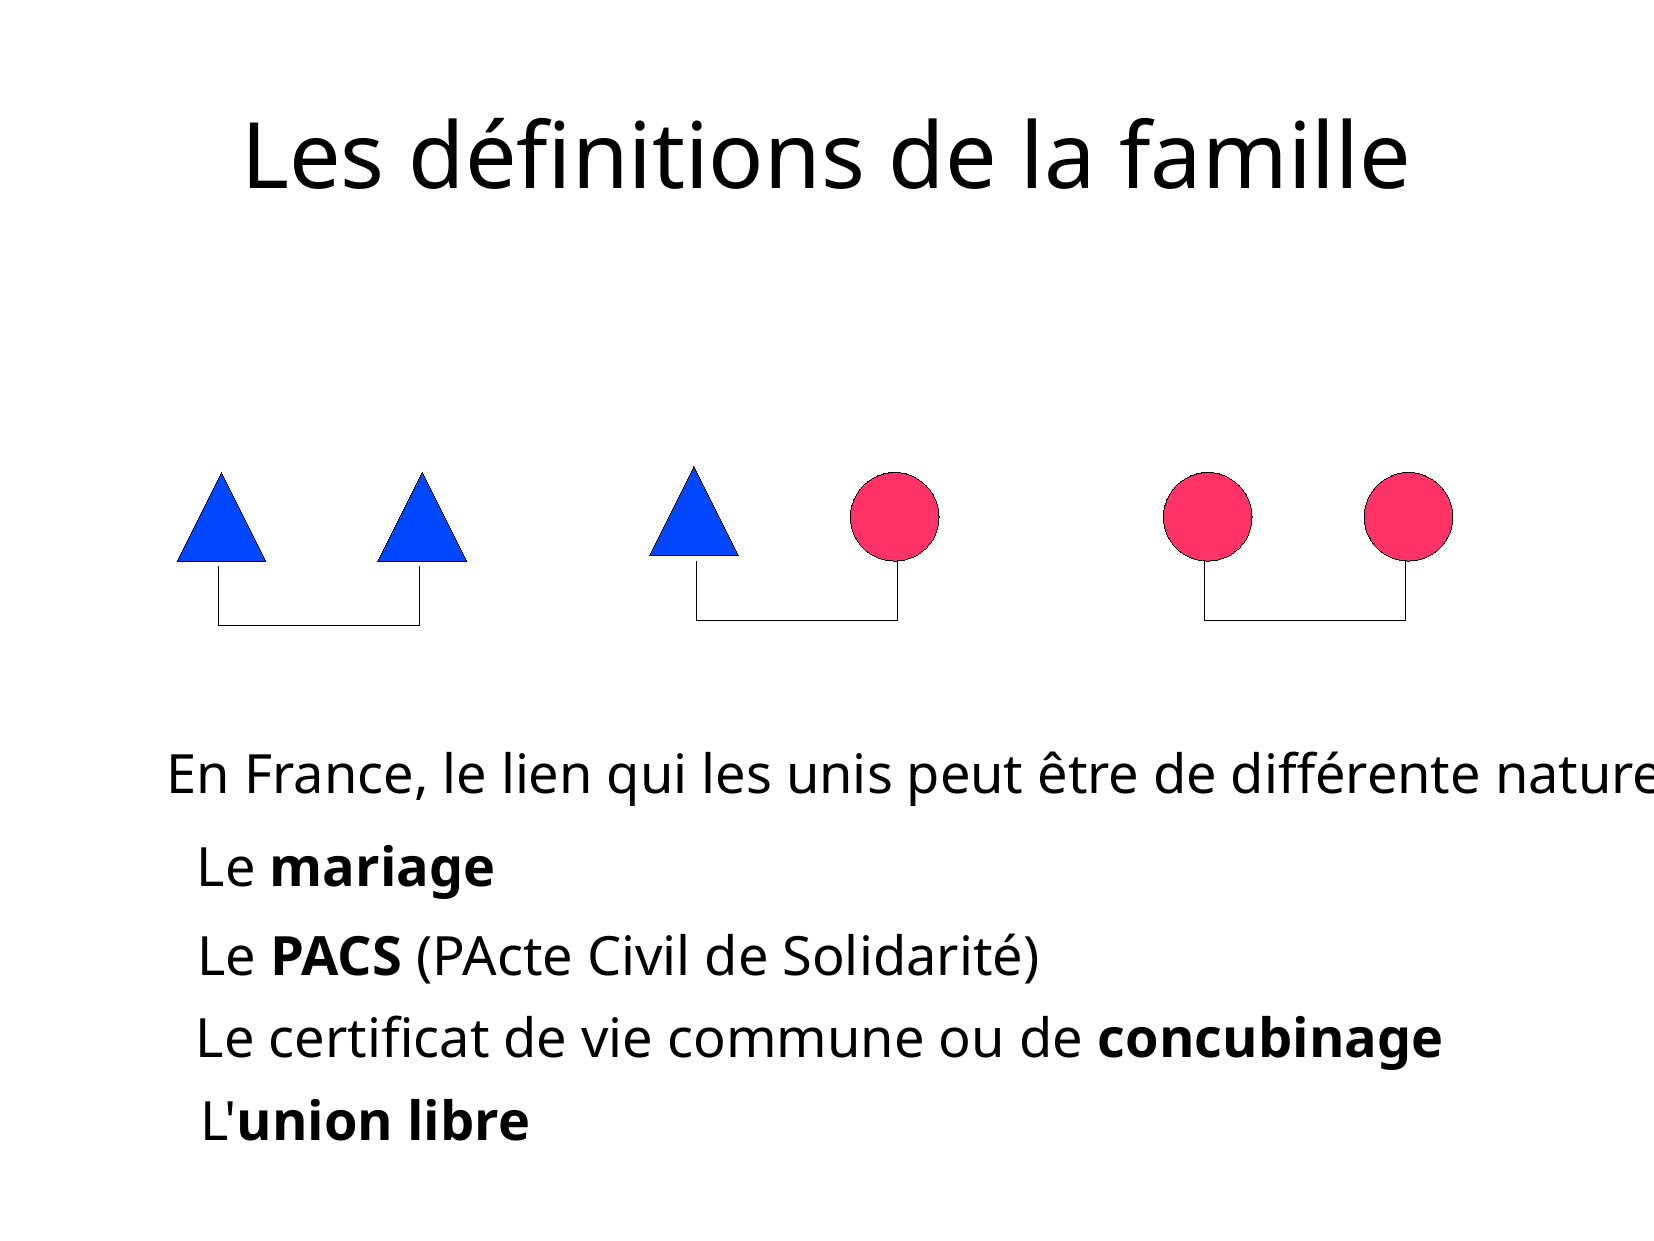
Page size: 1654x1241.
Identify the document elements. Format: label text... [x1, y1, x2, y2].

text_box L'union libre [185, 1080, 547, 1159]
title Les définitions de la famille [82, 49, 1571, 257]
text_box [649, 466, 739, 556]
text_box [177, 472, 266, 562]
text_box [1364, 472, 1453, 562]
text_box Le certificat de vie commune ou de concubinage [167, 998, 1347, 1076]
text_box [377, 472, 467, 562]
text_box [850, 472, 940, 562]
text_box Le PACS (PActe Civil de Solidarité) [182, 915, 1013, 993]
text_box [1163, 472, 1253, 562]
text_box Le mariage [182, 826, 591, 905]
text_box En France, le lien qui les unis peut être de différente nature : [151, 733, 1506, 811]
